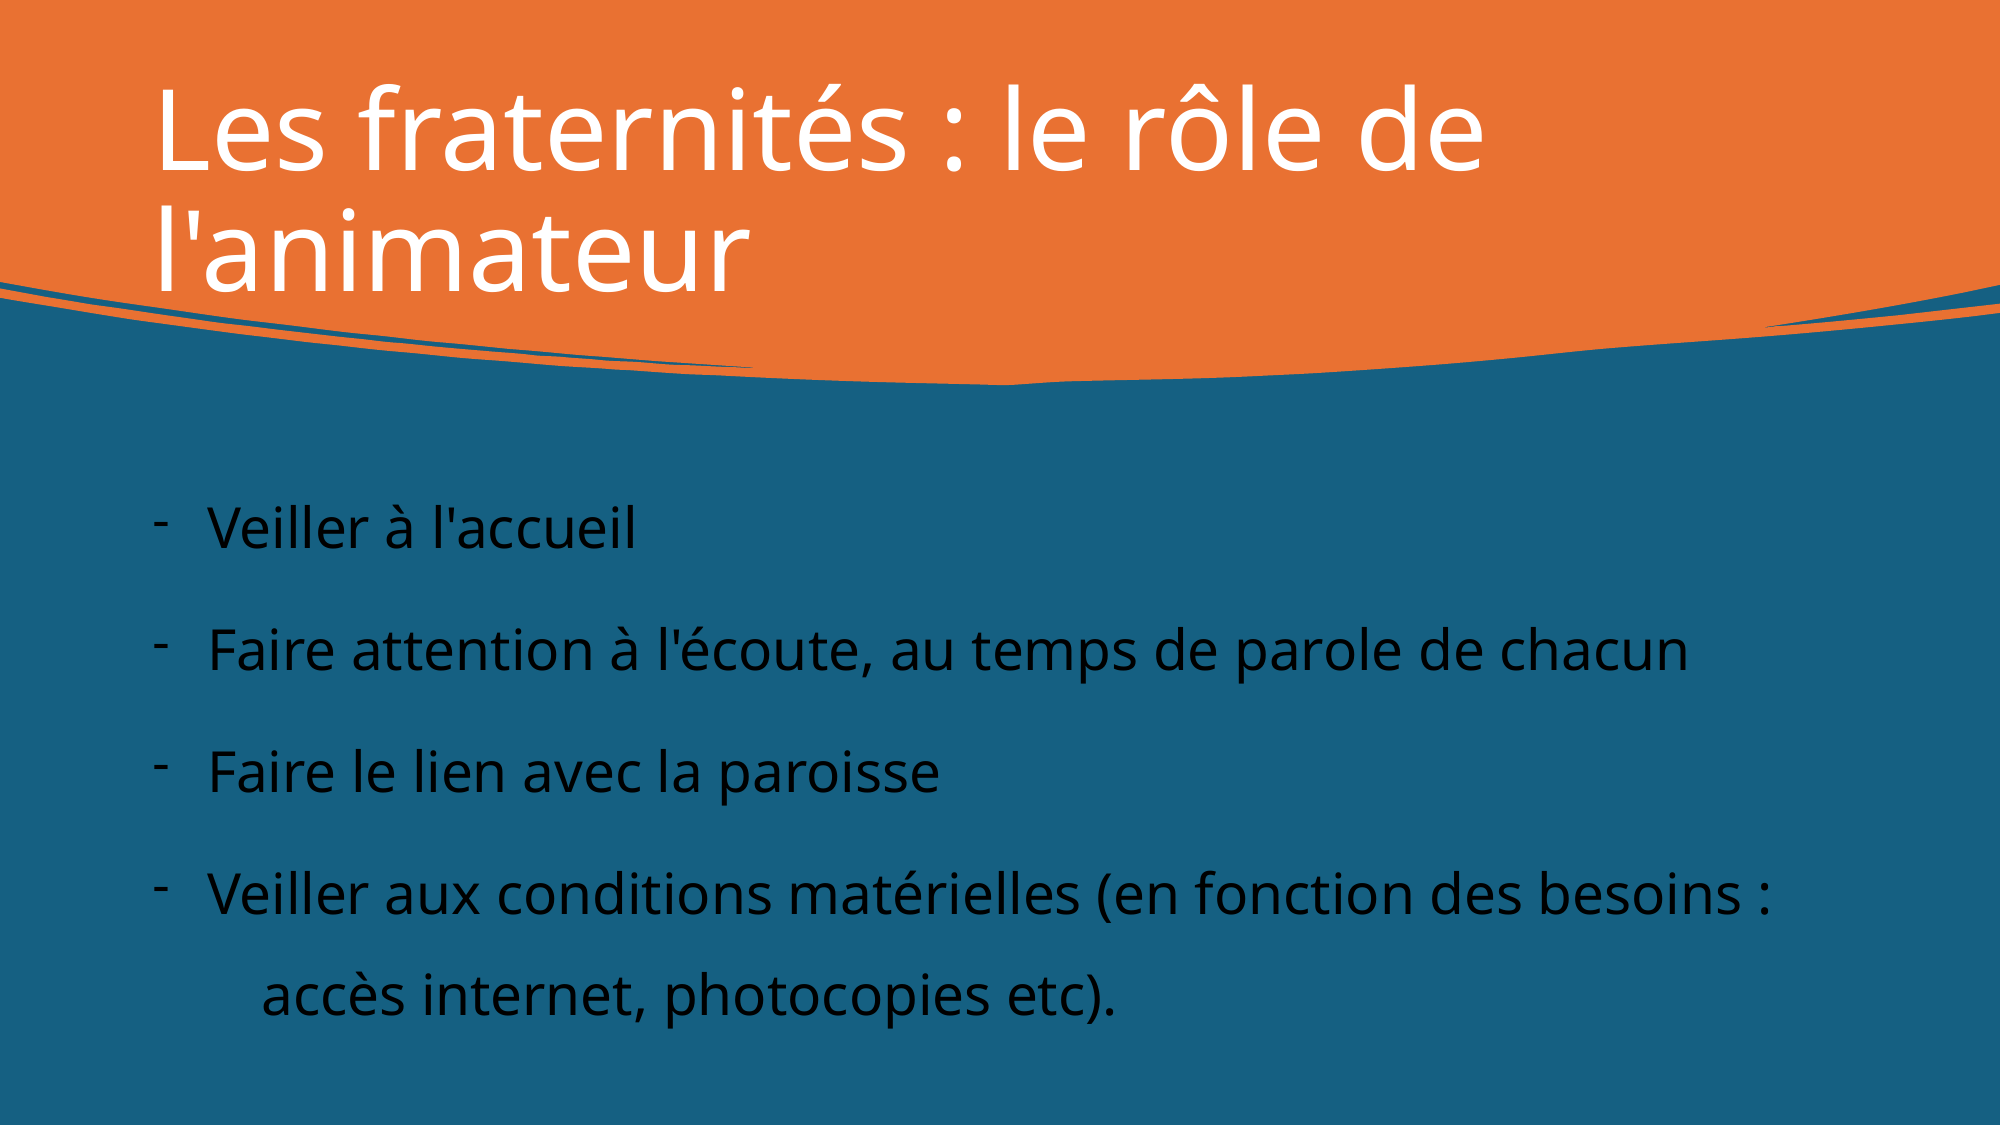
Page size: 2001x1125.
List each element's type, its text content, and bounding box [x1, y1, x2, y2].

title Les fraternités : le rôle de l'animateur [137, 65, 1896, 285]
list Veiller à l'accueil Faire attention à l'écoute, au temps de parole de chacun Faire le lien avec la paroisse Veiller aux conditions matérielles (en fonction des besoins : accès internet, photocopies etc). [137, 451, 1863, 1040]
text_box [0, 0, 2000, 1125]
